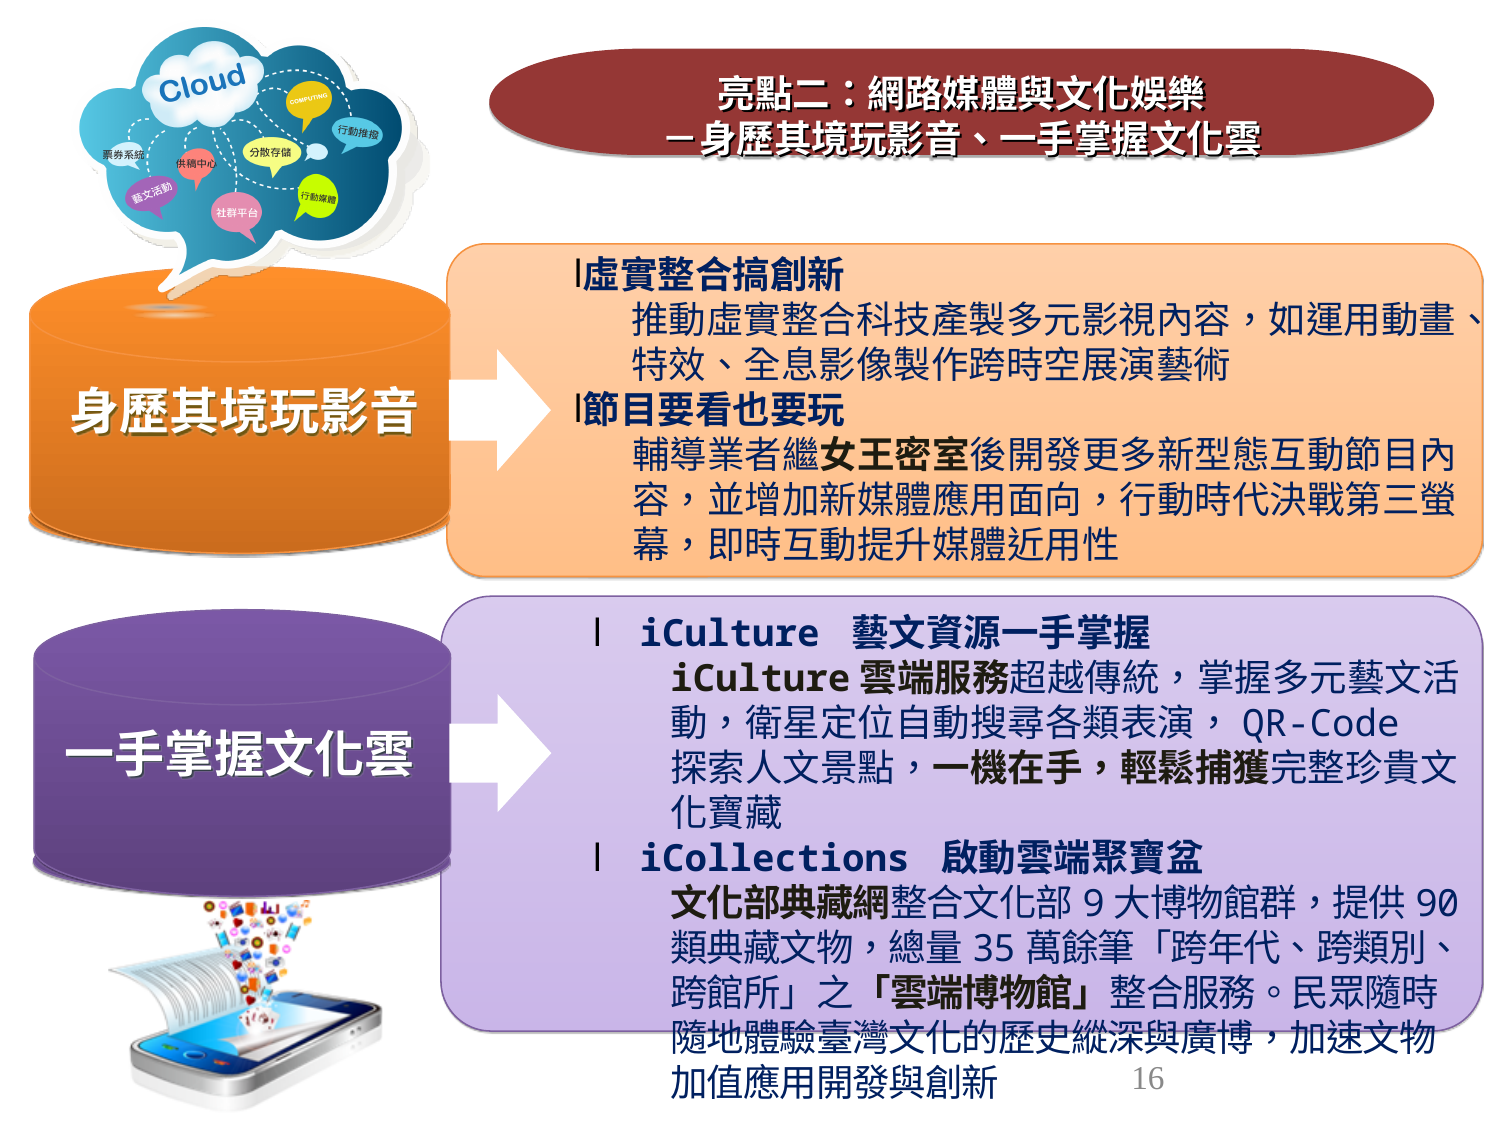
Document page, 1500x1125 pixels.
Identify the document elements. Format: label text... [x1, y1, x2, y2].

text_box 16 [1116, 1046, 1467, 1107]
text_box iCulture 藝文資源一手掌握 iCulture雲端服務超越傳統，掌握多元藝文活動，衛星定位自動搜尋各類表演，QR-Code 探索人文景點，一機在手，輕鬆捕獲完整珍貴文化寶藏 iCollections 啟動雲端聚寶盆 文化部典藏網整合文化部9大博物館群，提供90類典藏文物，總量35萬餘筆「跨年代、跨類別、跨館所」之「雲端博物館」整合服務。民眾隨時隨地體驗臺灣文化的歷史縱深與廣博，加速文物加值應用開發與創新 [490, 601, 1482, 1112]
text_box 虛實整合搞創新 推動虛實整合科技產製多元影視內容，如運用動畫、特效、全息影像製作跨時空展演藝術 節目要看也要玩 輔導業者繼女王密室後開發更多新型態互動節目內容，並增加新媒體應用面向，行動時代決戰第三螢幕，即時互動提升媒體近用性 [529, 243, 1482, 574]
text_box 亮點二：網路媒體與文化娛樂 －身歷其境玩影音、一手掌握文化雲 [489, 48, 1435, 155]
picture [108, 900, 383, 1125]
picture [71, 19, 423, 312]
text_box 一手掌握文化雲 [22, 715, 456, 791]
text_box [33, 596, 1454, 1032]
text_box [29, 243, 1458, 577]
text_box 身歷其境玩影音 [28, 372, 462, 448]
